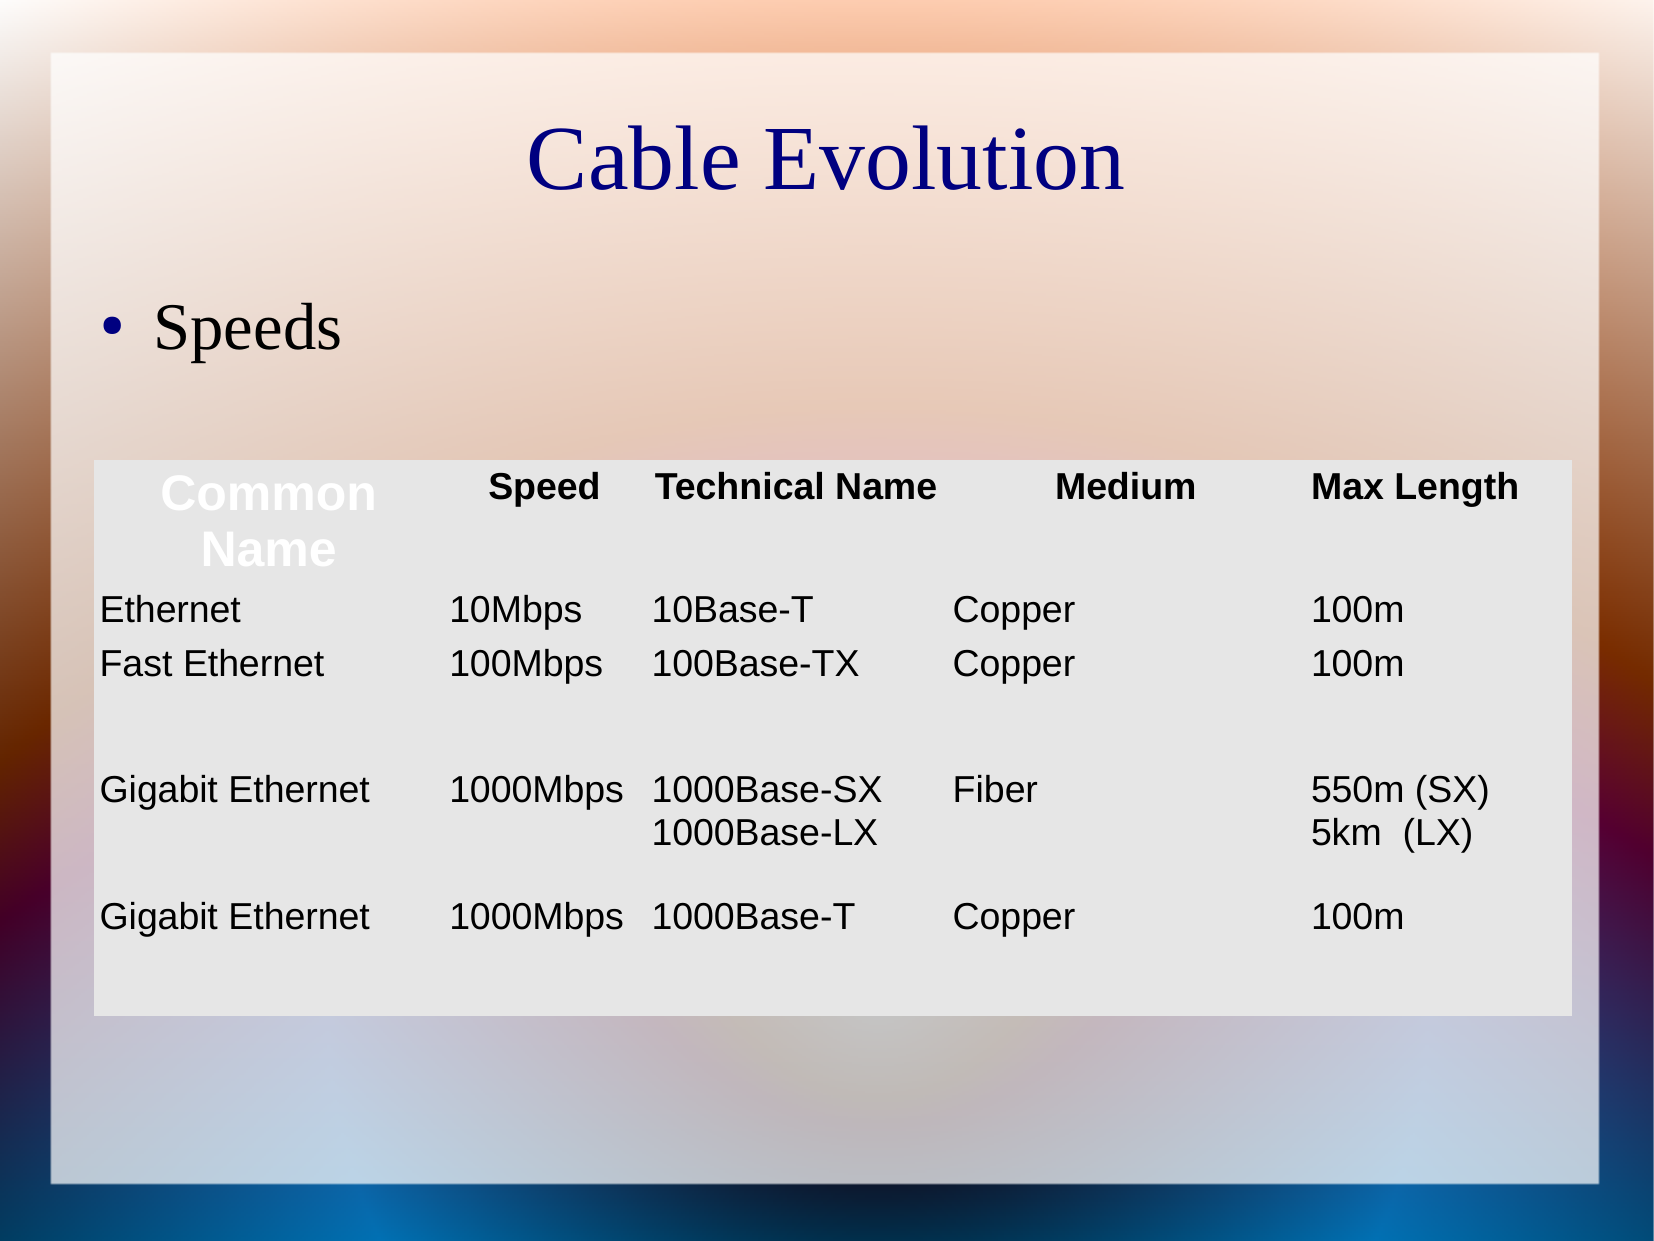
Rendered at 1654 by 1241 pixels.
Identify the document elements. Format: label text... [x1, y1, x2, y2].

table_header Technical Name [646, 460, 947, 583]
table_cell Gigabit Ethernet [94, 763, 444, 889]
table_cell 100m [1305, 637, 1572, 763]
table_cell Copper [947, 637, 1305, 763]
picture [0, 0, 1654, 1241]
table_cell 1000Base-SX 1000Base-LX [646, 763, 947, 889]
list Speeds [82, 290, 1571, 384]
table_cell 550m (SX) 5km (LX) [1305, 763, 1572, 889]
table_header Speed [444, 460, 646, 583]
table_cell Gigabit Ethernet [94, 889, 444, 1016]
table_cell Fast Ethernet [94, 637, 444, 763]
table_cell Ethernet [94, 583, 444, 637]
table_header Medium [947, 460, 1305, 583]
table_cell Copper [947, 889, 1305, 1016]
table_cell Fiber [947, 763, 1305, 889]
table_cell 10Base-T [646, 583, 947, 637]
table_header Max Length [1305, 460, 1572, 583]
title Cable Evolution [82, 55, 1571, 263]
table_cell 1000Base-T [646, 889, 947, 1016]
table_cell 100m [1305, 583, 1572, 637]
table_cell 1000Mbps [444, 763, 646, 889]
table_cell Copper [947, 583, 1305, 637]
table_header Common Name [94, 460, 444, 583]
table_cell 1000Mbps [444, 889, 646, 1016]
table_cell 100Base-TX [646, 637, 947, 763]
table_cell 100Mbps [444, 637, 646, 763]
table_cell 100m [1305, 889, 1572, 1016]
table_cell 10Mbps [444, 583, 646, 637]
